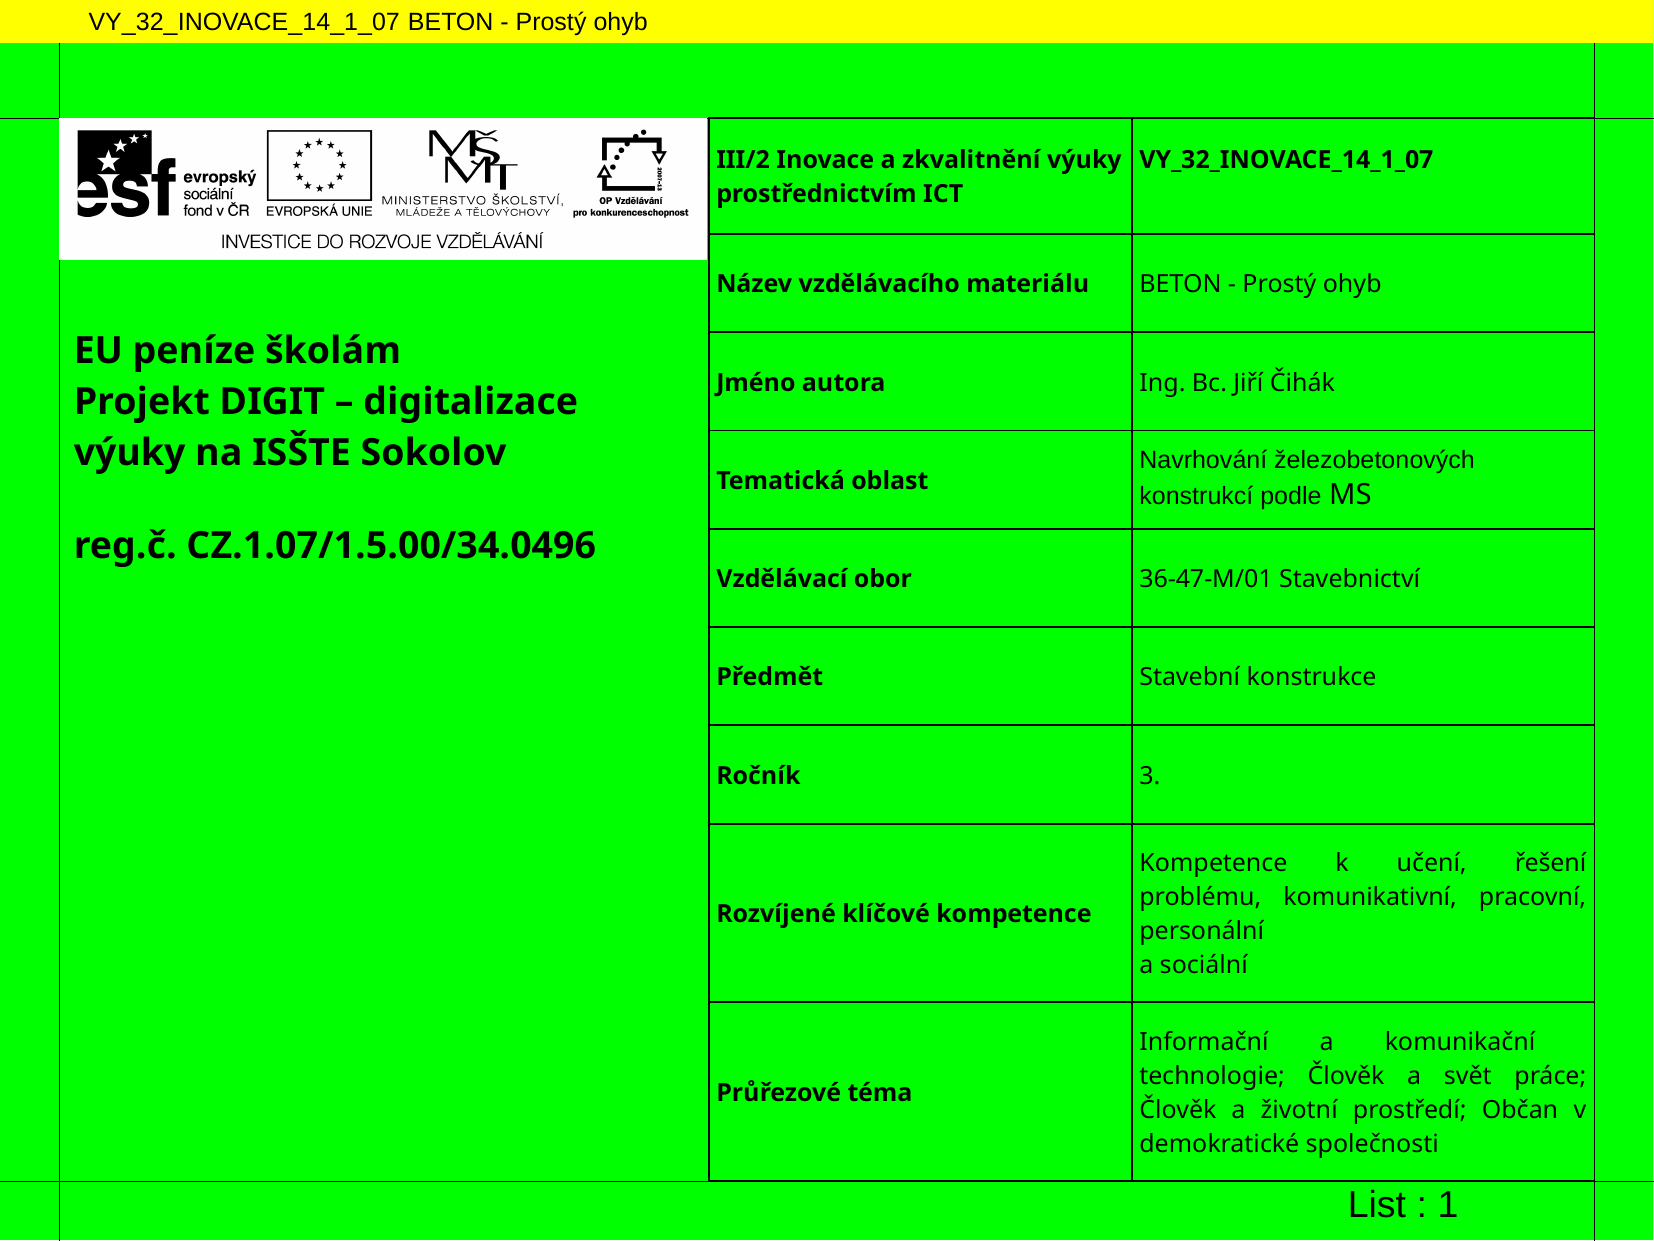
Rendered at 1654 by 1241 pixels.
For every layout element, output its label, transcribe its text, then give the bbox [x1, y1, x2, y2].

table_cell Tematická oblast [710, 431, 1131, 528]
table_header III/2 Inovace a zkvalitnění výuky prostřednictvím ICT [710, 119, 1131, 233]
table_cell Navrhování železobetonových konstrukcí podle MS [1133, 431, 1594, 528]
table_cell Ing. Bc. Jiří Čihák [1133, 333, 1594, 430]
text_box EU peníze školám Projekt DIGIT – digitalizace výuky na ISŠTE Sokolov reg.č. CZ.1.07/1.5.00/34.0496 [59, 315, 680, 562]
table_cell Název vzdělávacího materiálu [710, 235, 1131, 331]
table_cell Kompetence k učení, řešení problému, komunikativní, pracovní, personální a sociální [1133, 825, 1594, 1001]
table_cell 36-47-M/01 Stavebnictví [1133, 530, 1594, 626]
table_header VY_32_INOVACE_14_1_07 [1133, 119, 1594, 233]
table_cell Jméno autora [710, 333, 1131, 430]
table_cell Rozvíjené klíčové kompetence [710, 825, 1131, 1001]
text_box List : <číslo> [1357, 1176, 1599, 1241]
table_cell Vzdělávací obor [710, 530, 1131, 626]
picture [59, 118, 707, 260]
table_cell Předmět [710, 628, 1131, 724]
table_cell Ročník [710, 726, 1131, 823]
table_cell 3. [1133, 726, 1594, 823]
table_cell BETON - Prostý ohyb [1133, 235, 1594, 331]
text_box VY_32_INOVACE_14_1_07 BETON - Prostý ohyb [0, 0, 1654, 43]
table_cell Informační a komunikační technologie; Člověk a svět práce; Člověk a životní prostředí; Občan v demokratické společnosti [1133, 1003, 1594, 1180]
table_cell Průřezové téma [710, 1003, 1131, 1180]
table_cell Stavební konstrukce [1133, 628, 1594, 724]
